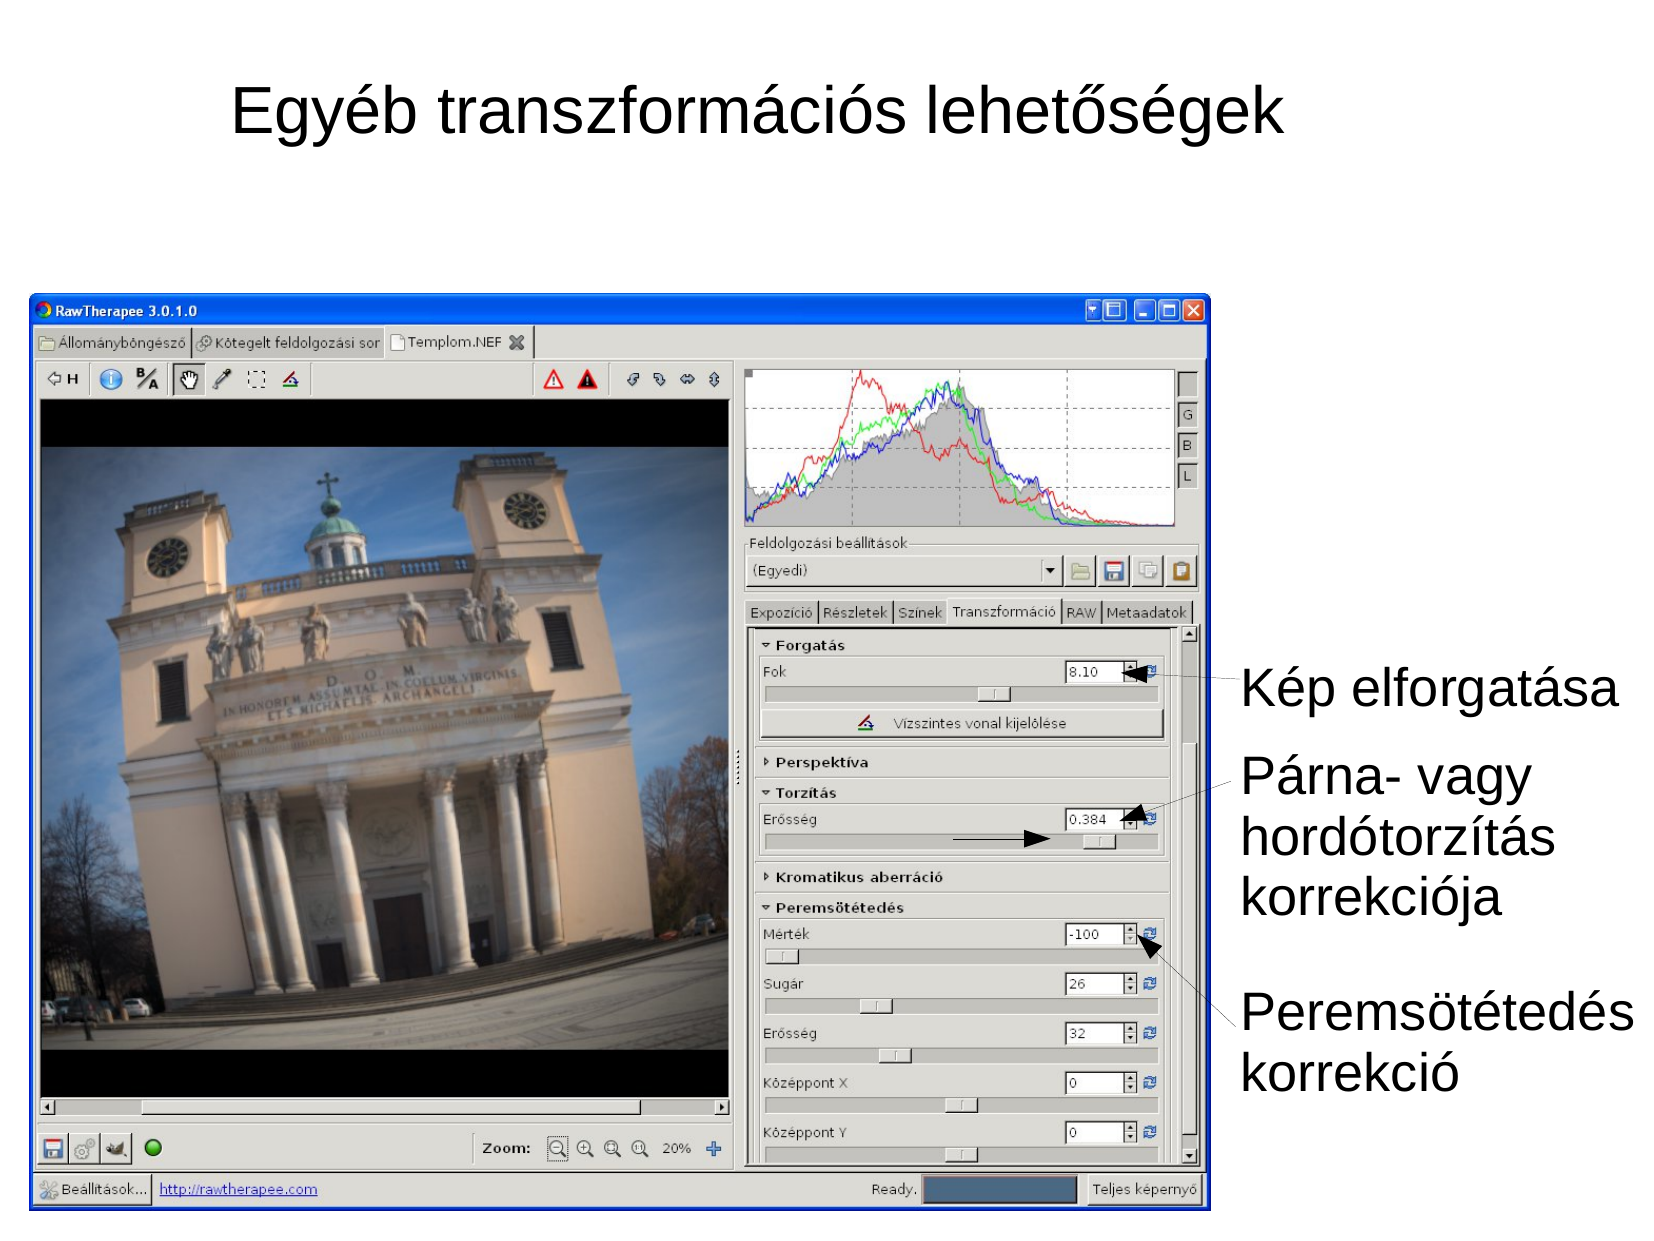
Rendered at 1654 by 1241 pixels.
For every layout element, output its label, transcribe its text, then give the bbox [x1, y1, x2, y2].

text_box Kép elforgatása [1225, 649, 1636, 725]
text_box Egyéb transzformációs lehetőségek [215, 65, 1301, 155]
text_box Párna- vagy hordótorzítás korrekciója [1225, 738, 1573, 935]
text_box Peremsötétedés korrekció [1225, 974, 1651, 1111]
picture [29, 293, 1211, 1211]
